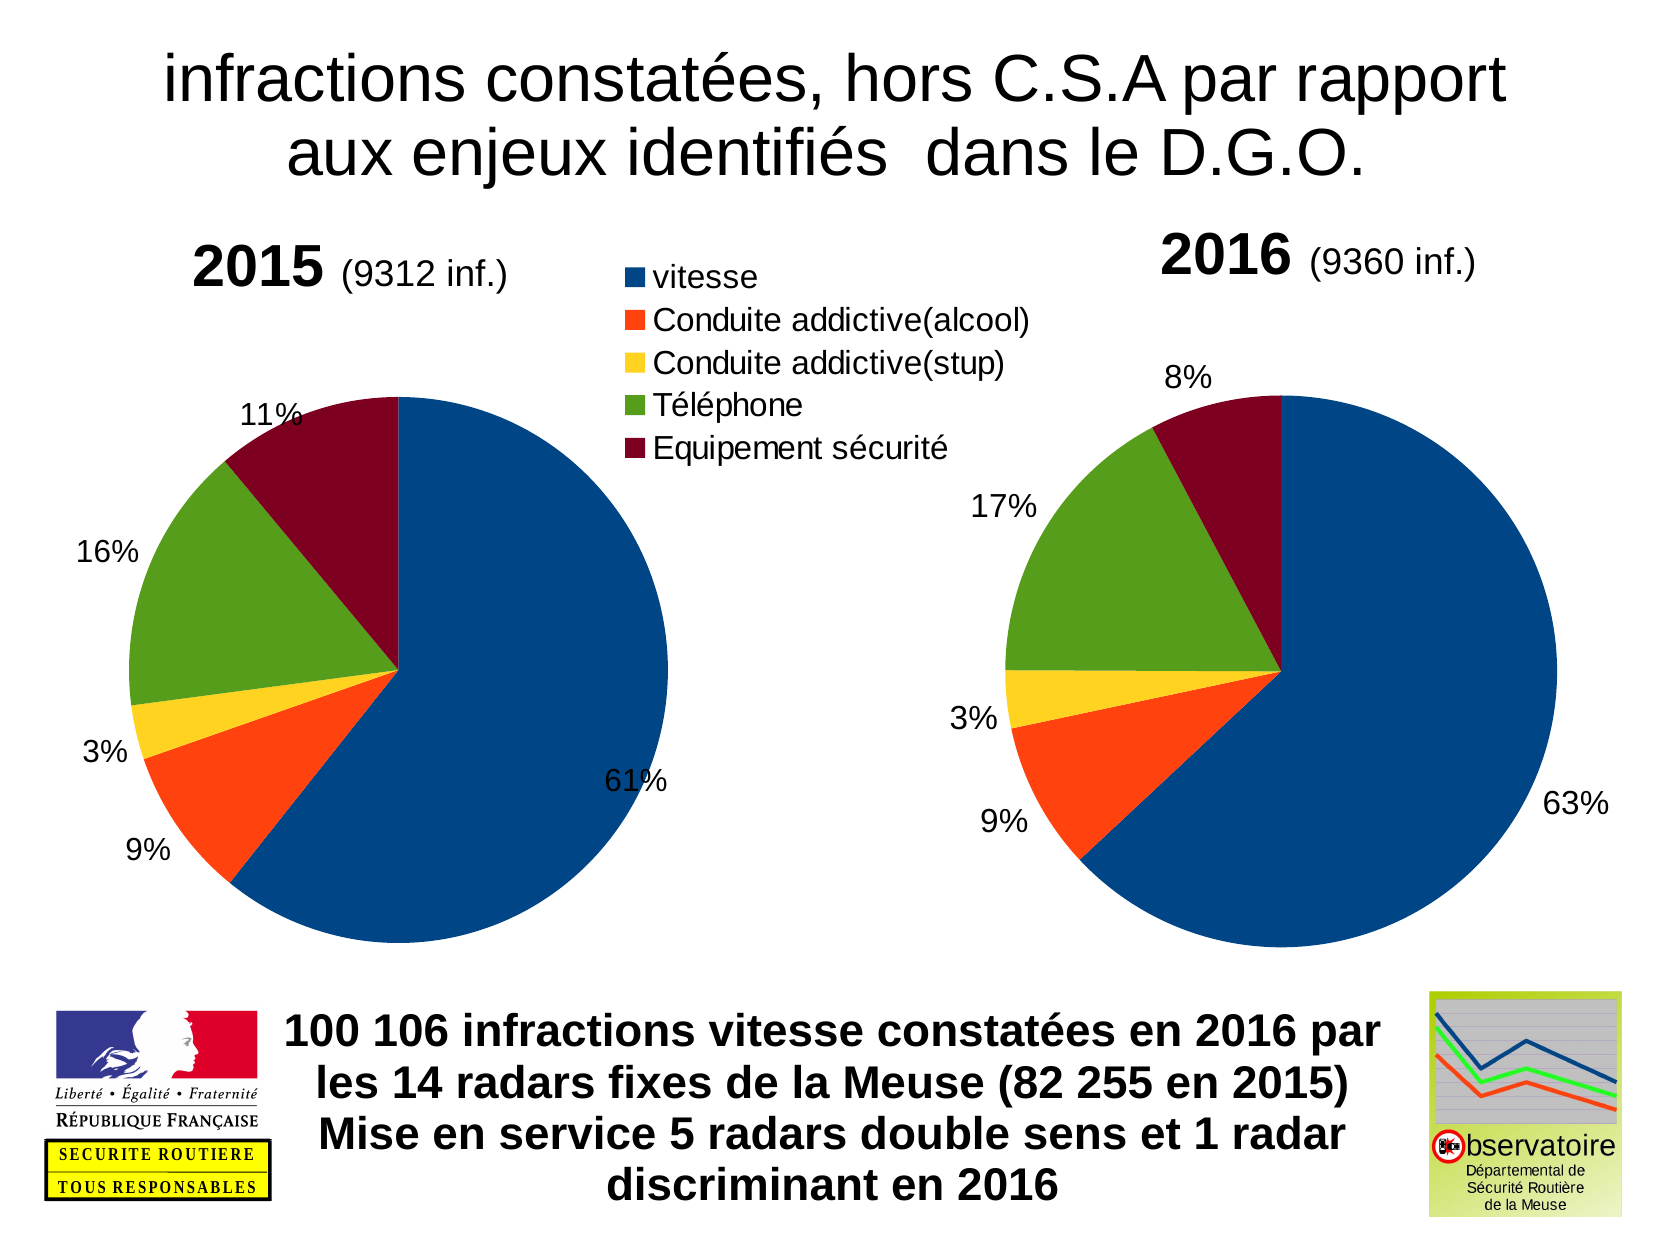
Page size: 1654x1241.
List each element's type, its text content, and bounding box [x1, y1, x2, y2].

text_box 2015 (9312 inf.) [106, 232, 532, 331]
title infractions constatées, hors C.S.A par rapport aux enjeux identifiés dans le D.G.O. [82, 11, 1571, 219]
chart [0, 371, 725, 993]
picture [1429, 991, 1622, 1217]
picture [44, 1006, 259, 1205]
text_box 2016 (9360 inf.) [1074, 220, 1500, 319]
chart [916, 342, 1654, 960]
text_box 100 106 infractions vitesse constatées en 2016 par les 14 radars fixes de la Meuse (82 255 en 2015) Mise en service 5 radars double sens et 1 radar discriminant en 2016 [259, 998, 1406, 1222]
picture [614, 252, 1042, 473]
